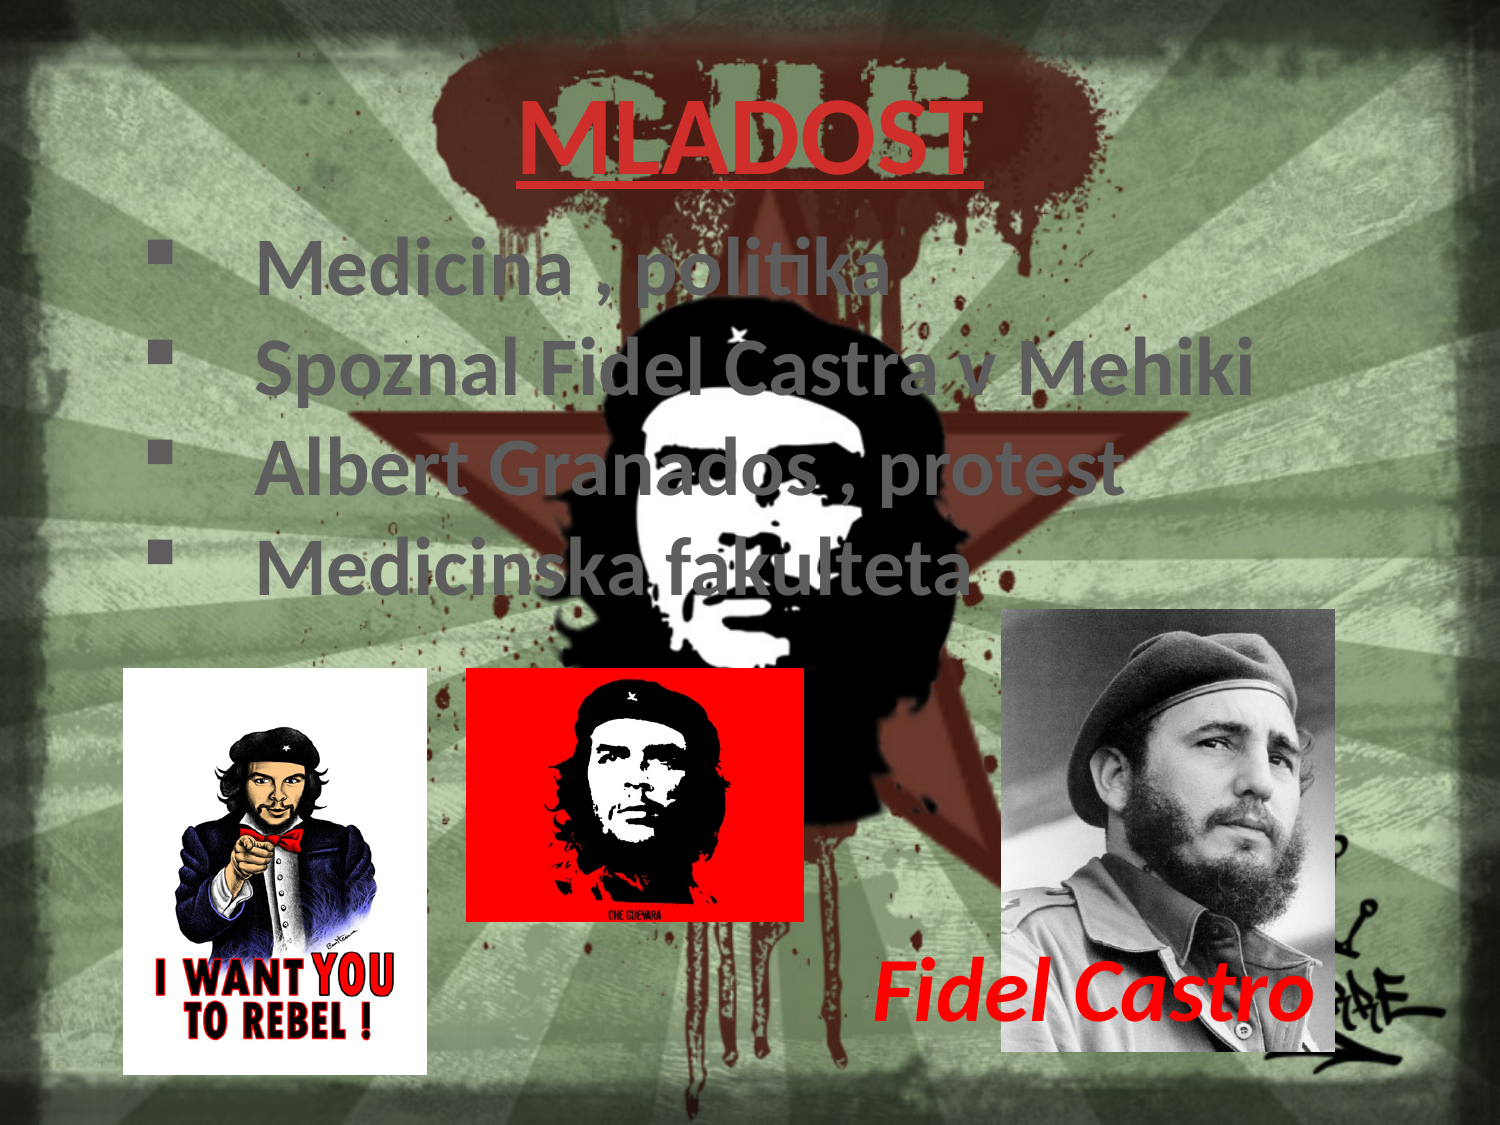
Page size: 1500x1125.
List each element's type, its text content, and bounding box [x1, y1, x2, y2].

text_box Medicina , politika Spoznal Fidel Castra v Mehiki Albert Granados , protest Medicinska fakulteta [126, 204, 1273, 720]
text_box Fidel Castro [857, 922, 1332, 1048]
text_box MLADOST [500, 54, 1000, 204]
picture [0, 0, 1500, 1125]
